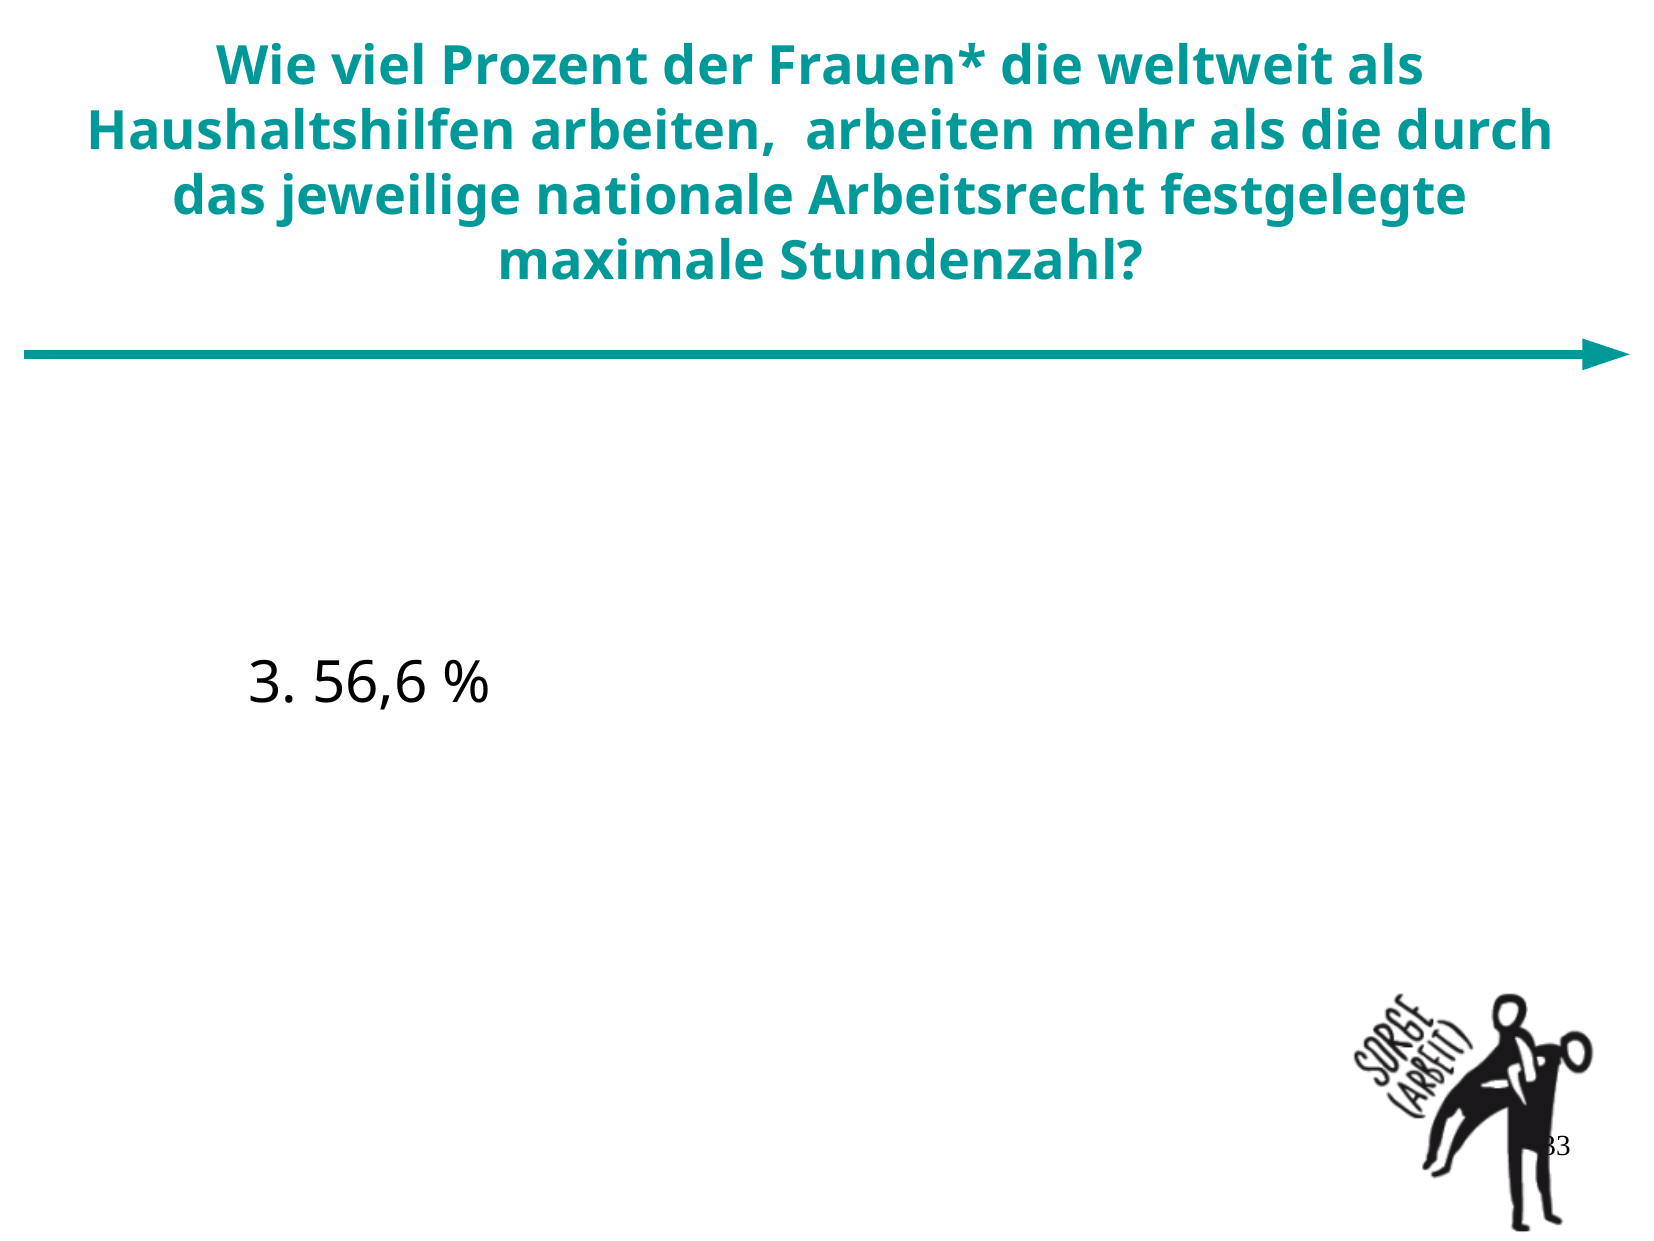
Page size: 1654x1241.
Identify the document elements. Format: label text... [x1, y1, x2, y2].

picture [1281, 925, 1654, 1241]
list 3. 56,6 % [248, 555, 1524, 926]
title Wie viel Prozent der Frauen* die weltweit als Haushaltshilfen arbeiten, arbeiten mehr als die durch das jeweilige nationale Arbeitsrecht festgelegte maximale Stundenzahl? [35, 7, 1607, 308]
